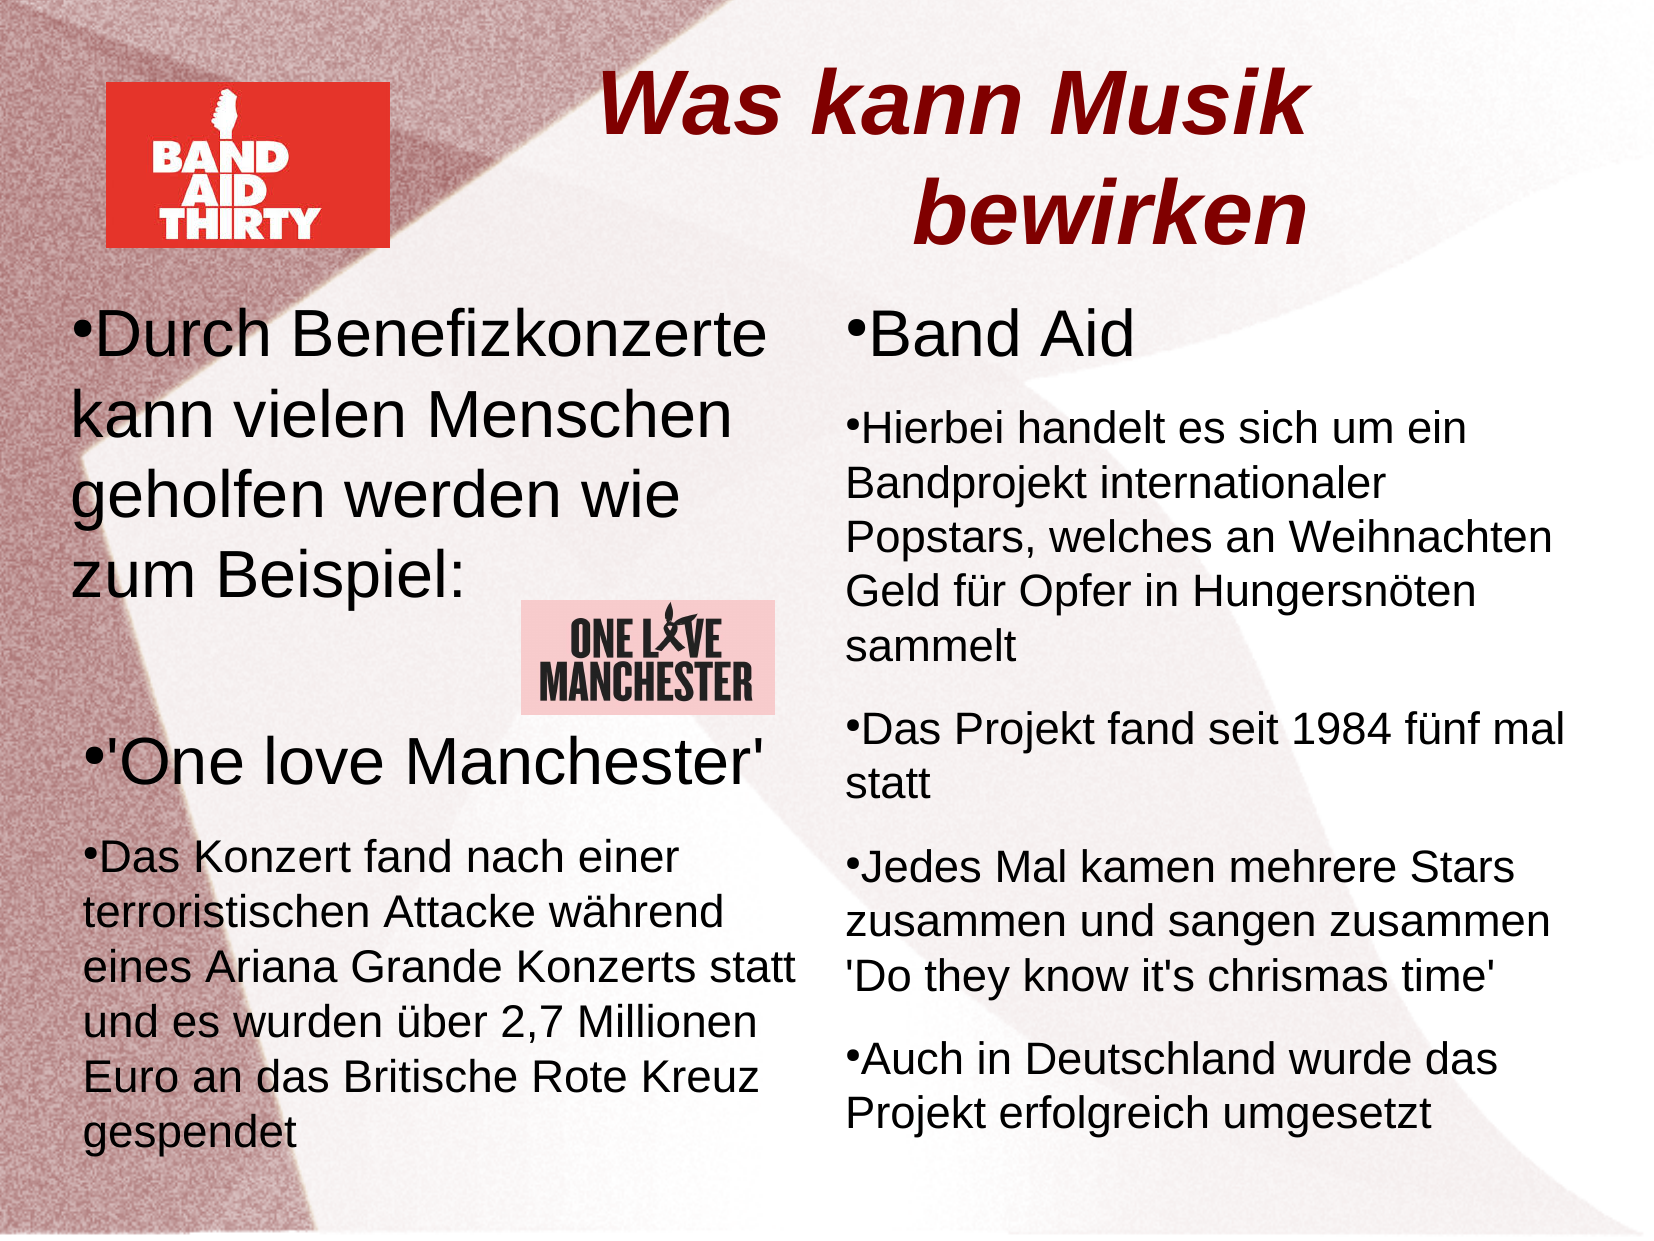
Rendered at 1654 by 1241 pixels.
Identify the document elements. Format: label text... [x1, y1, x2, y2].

list 'One love Manchester' Das Konzert fand nach einer terroristischen Attacke während eines Ariana Grande Konzerts statt und es wurden über 2,7 Millionen Euro an das Britische Rote Kreuz gespendet [82, 717, 809, 1203]
list Band Aid Hierbei handelt es sich um ein Bandprojekt internationaler Popstars, welches an Weihnachten Geld für Opfer in Hungersnöten sammelt Das Projekt fand seit 1984 fünf mal statt Jedes Mal kamen mehrere Stars zusammen und sangen zusammen 'Do they know it's chrismas time' Auch in Deutschland wurde das Projekt erfolgreich umgesetzt [845, 290, 1572, 1147]
list Durch Benefizkonzerte kann vielen Menschen geholfen werden wie zum Beispiel: [70, 290, 798, 681]
picture [521, 600, 775, 715]
title Was kann Musik bewirken [596, 49, 1607, 257]
picture [106, 82, 390, 249]
